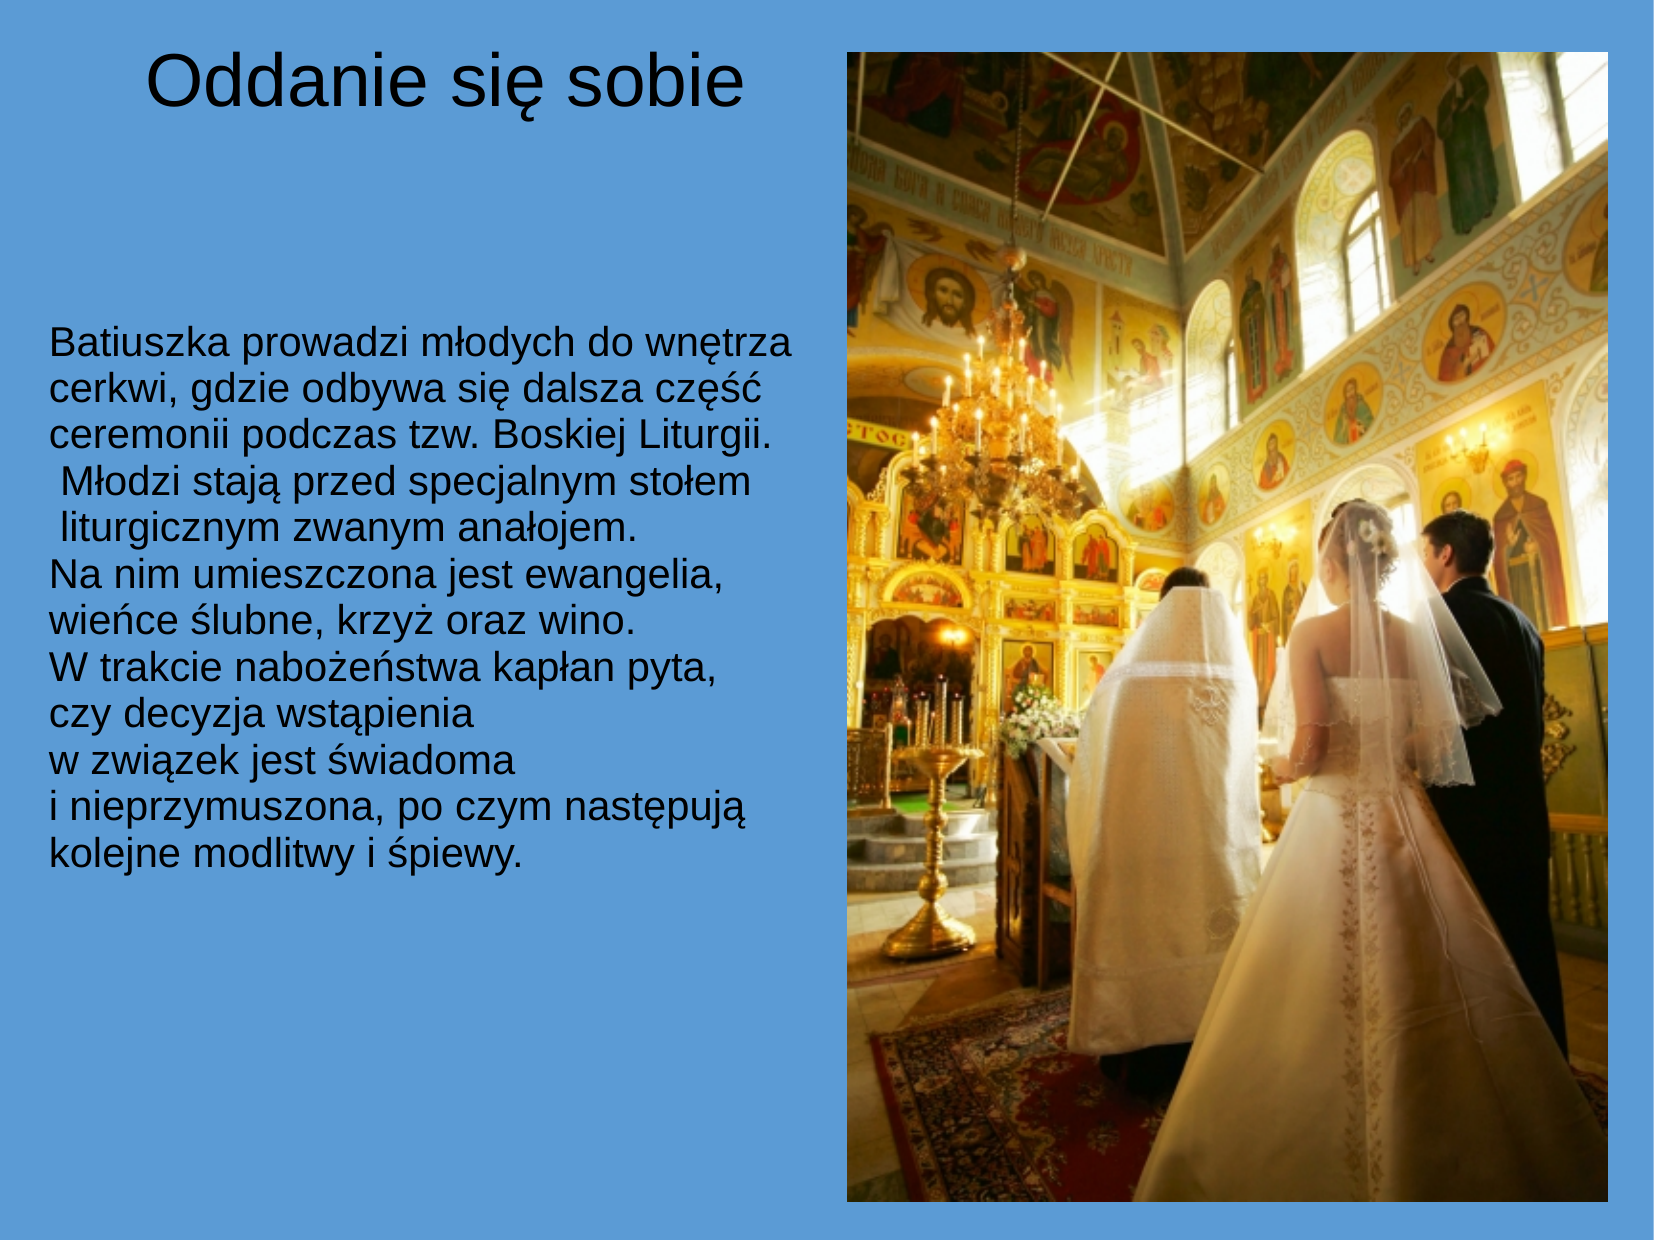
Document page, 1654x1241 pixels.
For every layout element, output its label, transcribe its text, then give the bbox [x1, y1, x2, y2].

picture [847, 52, 1608, 1202]
text_box Batiuszka prowadzi młodych do wnętrza cerkwi, gdzie odbywa się dalsza część ceremonii podczas tzw. Boskiej Liturgii. Młodzi stają przed specjalnym stołem liturgicznym zwanym anałojem. Na nim umieszczona jest ewangelia, wieńce ślubne, krzyż oraz wino. W trakcie nabożeństwa kapłan pyta, czy decyzja wstąpienia w związek jest świadoma i nieprzymuszona, po czym następują kolejne modlitwy i śpiewy. [34, 310, 873, 1241]
text_box Oddanie się sobie [0, 31, 936, 176]
